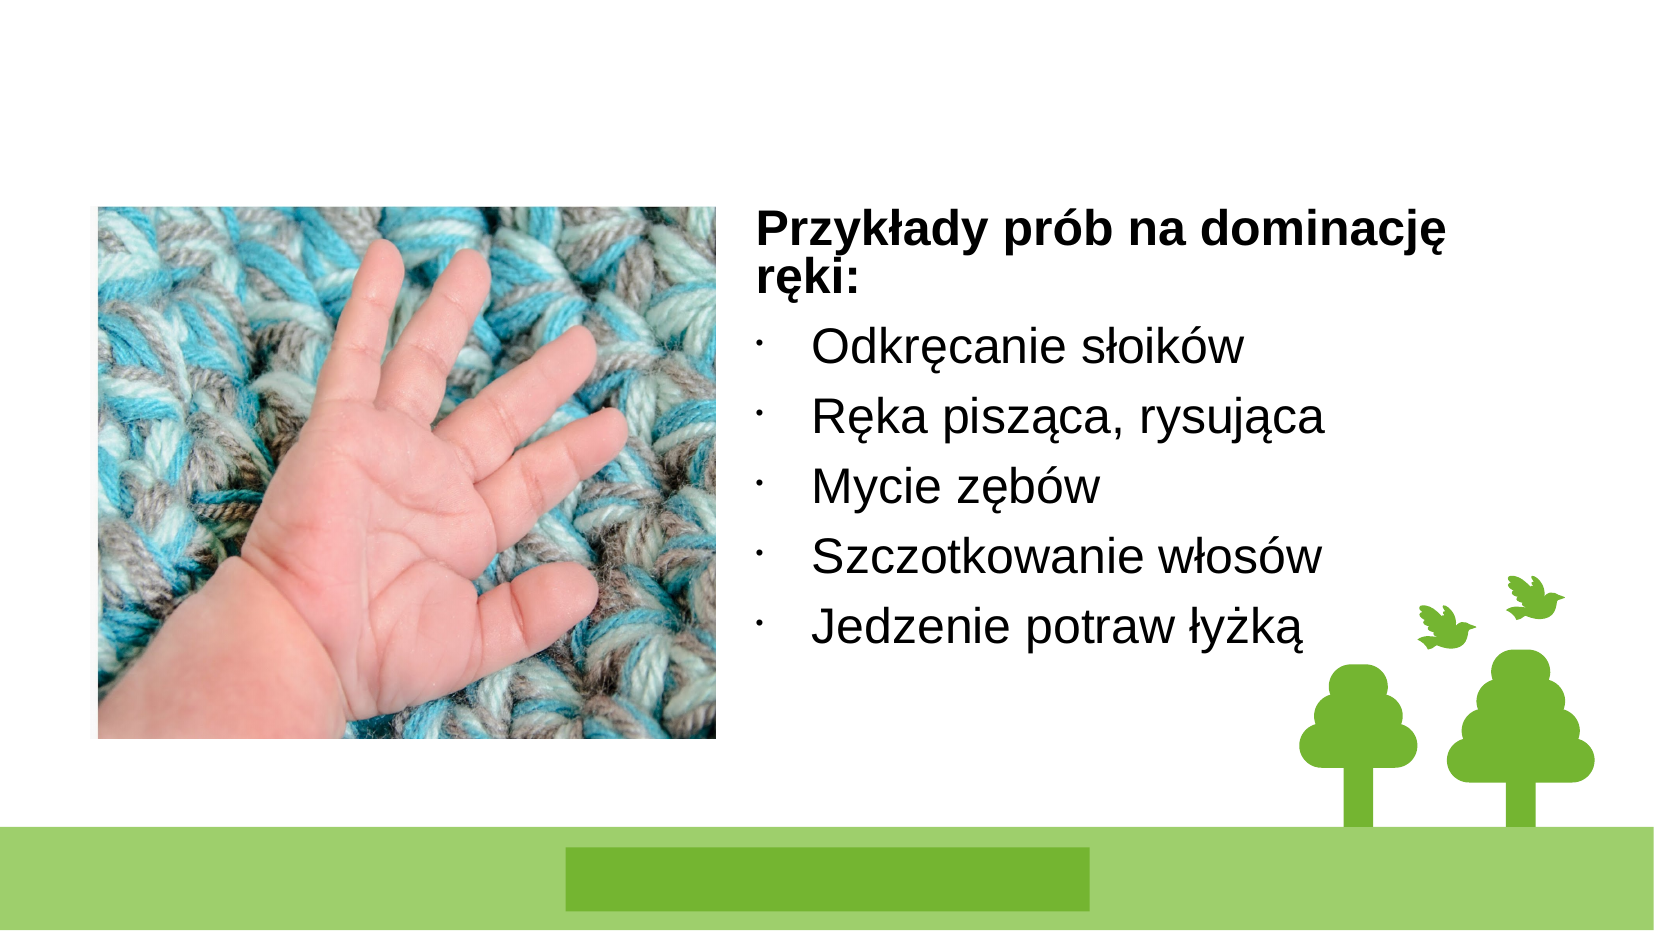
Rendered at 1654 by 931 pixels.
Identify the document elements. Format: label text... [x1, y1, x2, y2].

list Przykłady prób na dominację ręki: Odkręcanie słoików Ręka pisząca, rysująca Mycie zębów Szczotkowanie włosów Jedzenie potraw łyżką [755, 206, 1565, 739]
picture [90, 206, 716, 739]
text_box [565, 847, 1090, 912]
